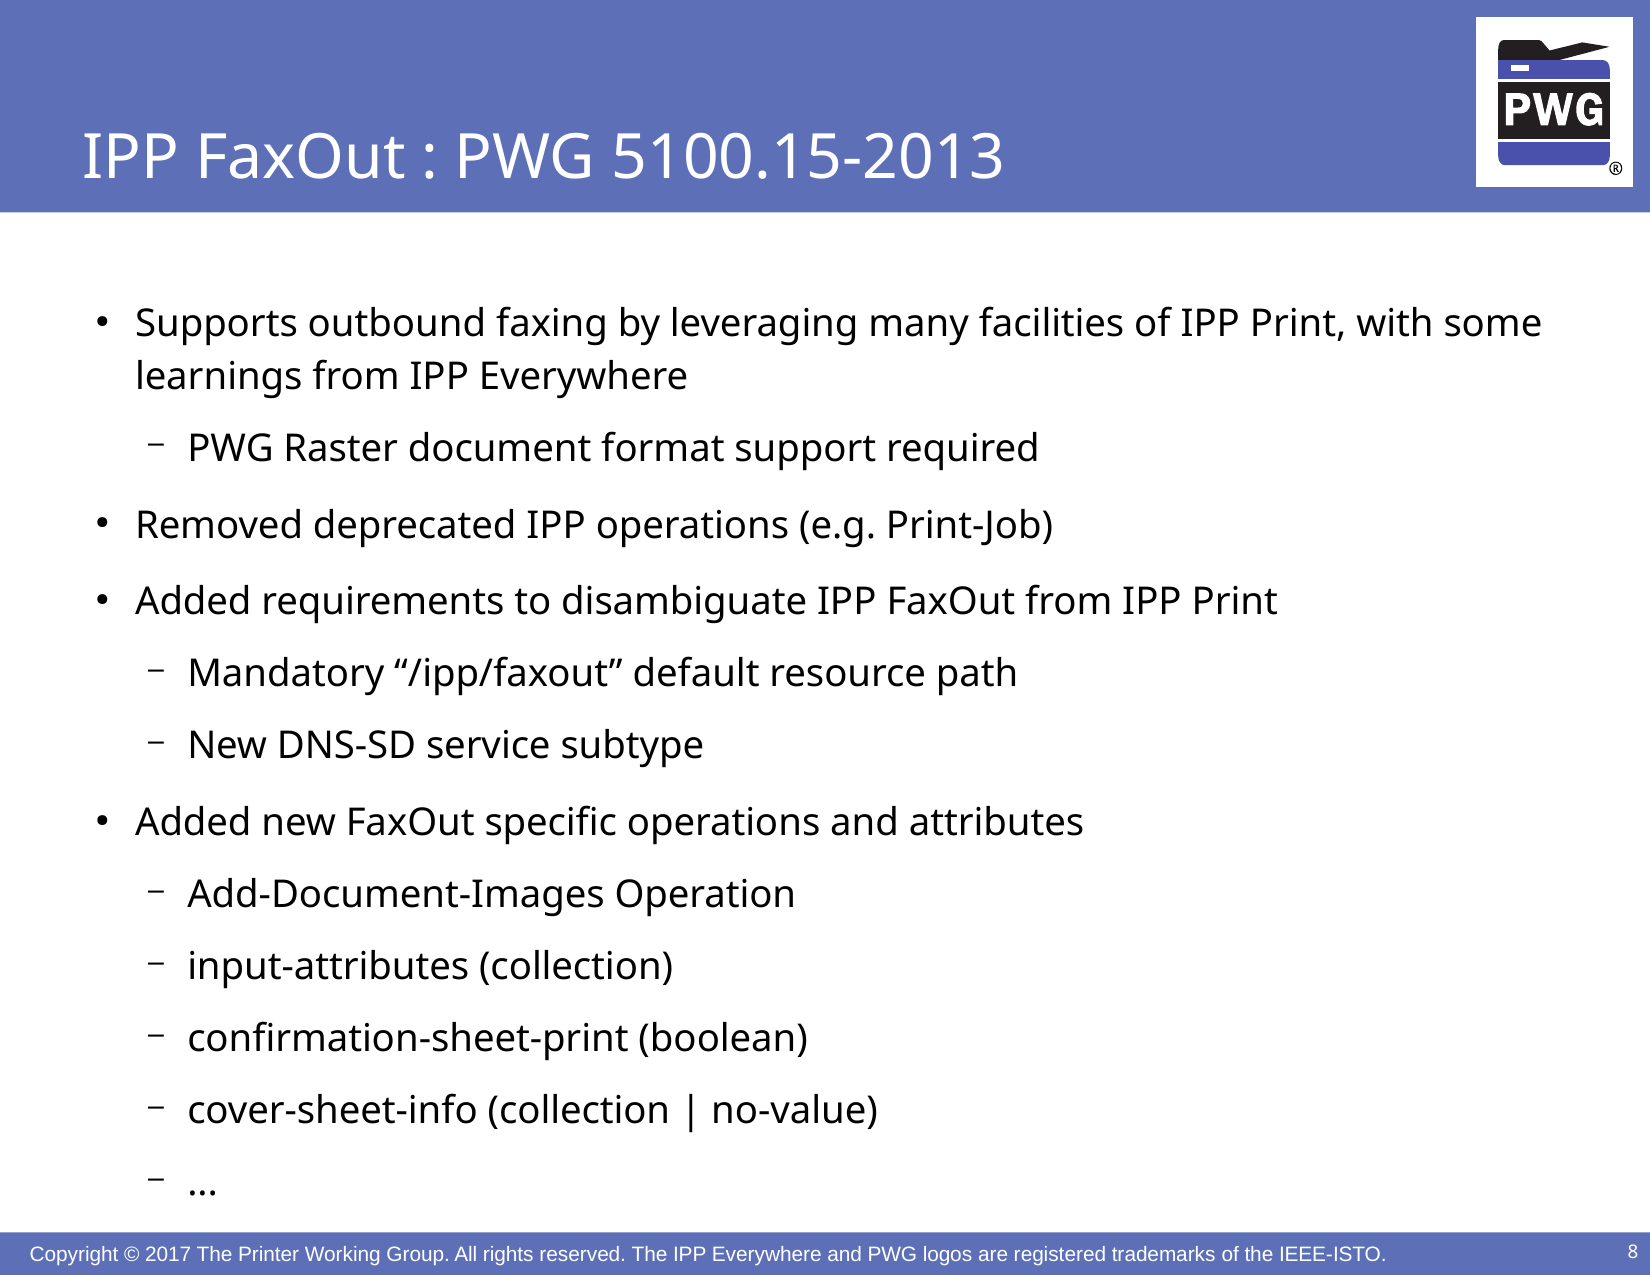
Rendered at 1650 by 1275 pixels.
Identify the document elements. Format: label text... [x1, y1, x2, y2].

list Supports outbound faxing by leveraging many facilities of IPP Print, with some learnings from IPP Everywhere PWG Raster document format support required Removed deprecated IPP operations (e.g. Print-Job) Added requirements to disambiguate IPP FaxOut from IPP Print Mandatory “/ipp/faxout” default resource path New DNS-SD service subtype Added new FaxOut specific operations and attributes Add-Document-Images Operation input-attributes (collection) confirmation-sheet-print (boolean) cover-sheet-info (collection | no-value) ... [82, 295, 1568, 1216]
title IPP FaxOut : PWG 5100.15-2013 [82, 8, 1449, 198]
